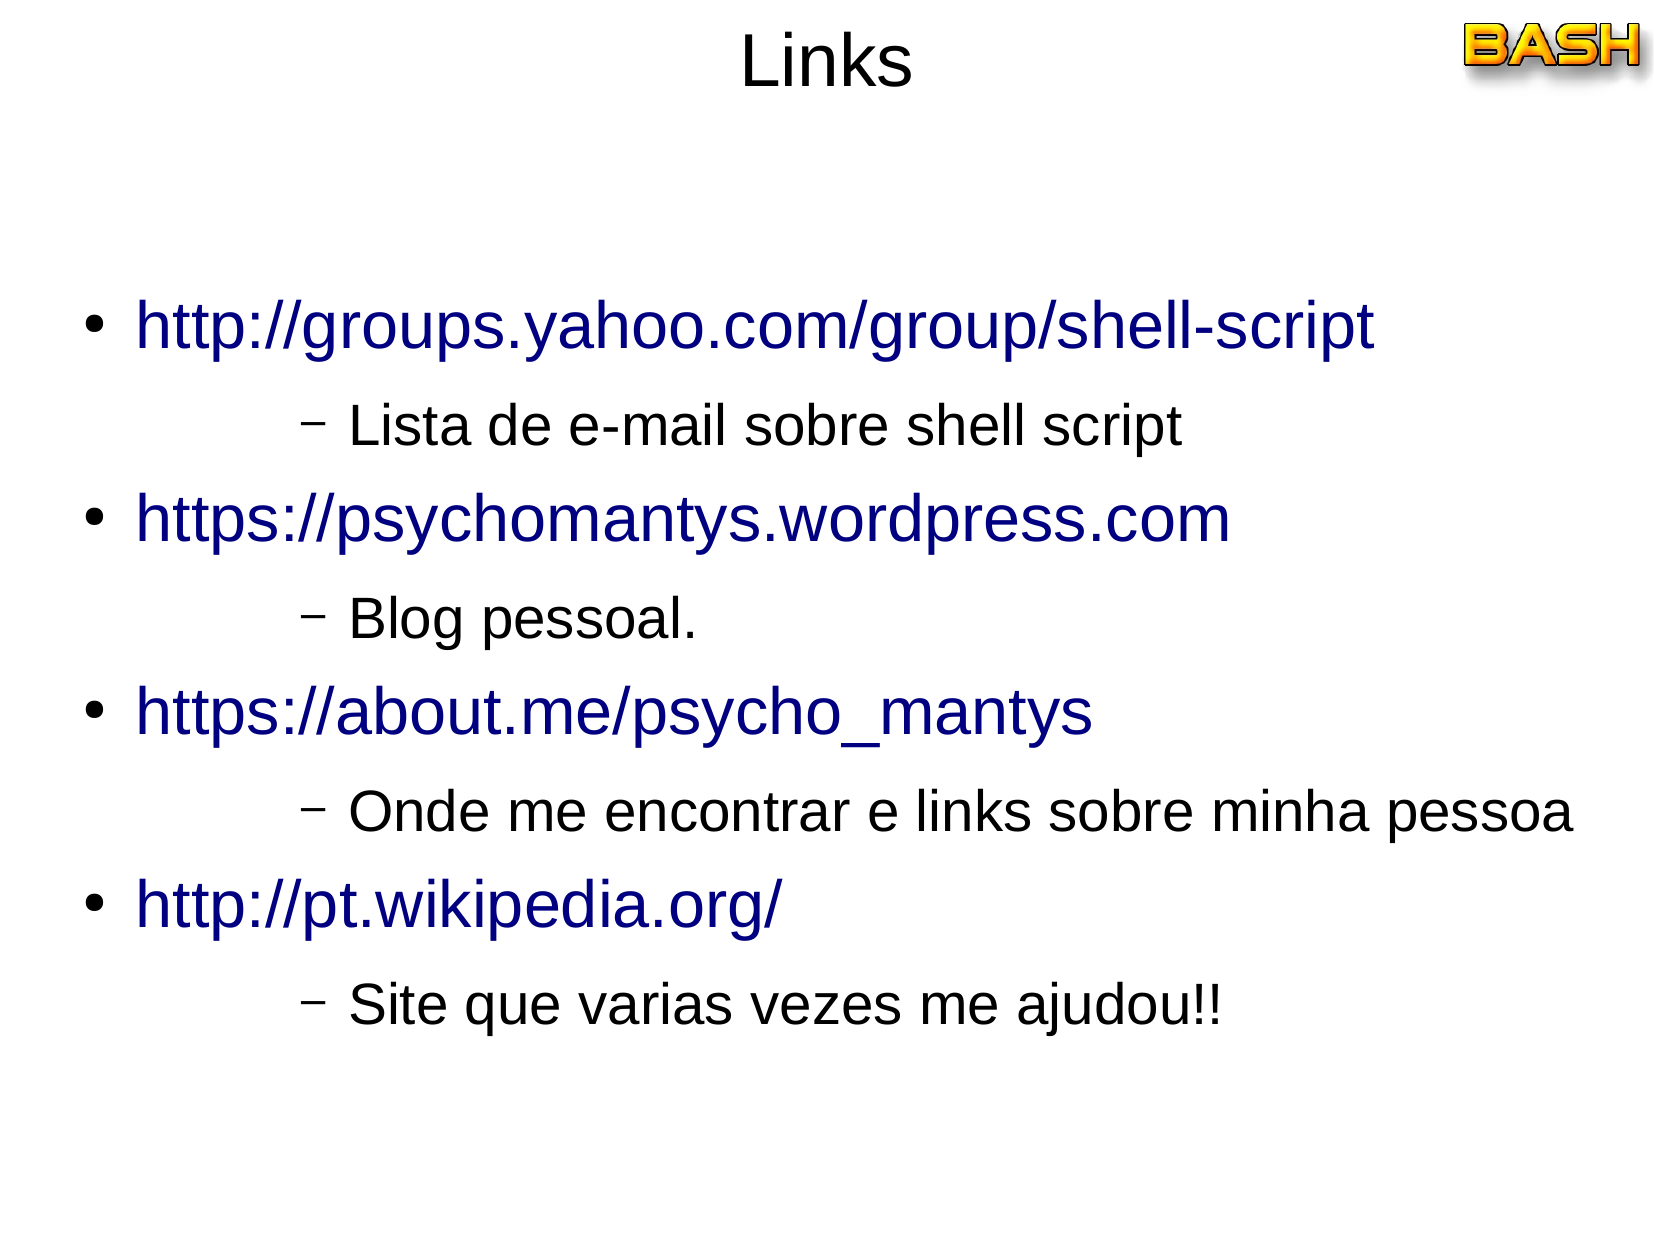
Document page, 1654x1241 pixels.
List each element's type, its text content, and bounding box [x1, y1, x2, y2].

list http://groups.yahoo.com/group/shell-script Lista de e-mail sobre shell script https://psychomantys.wordpress.com Blog pessoal. https://about.me/psycho_mantys Onde me encontrar e links sobre minha pessoa http://pt.wikipedia.org/ Site que varias vezes me ajudou!! [64, 183, 1577, 1037]
title Links [82, 18, 1571, 103]
picture [1450, 0, 1654, 96]
